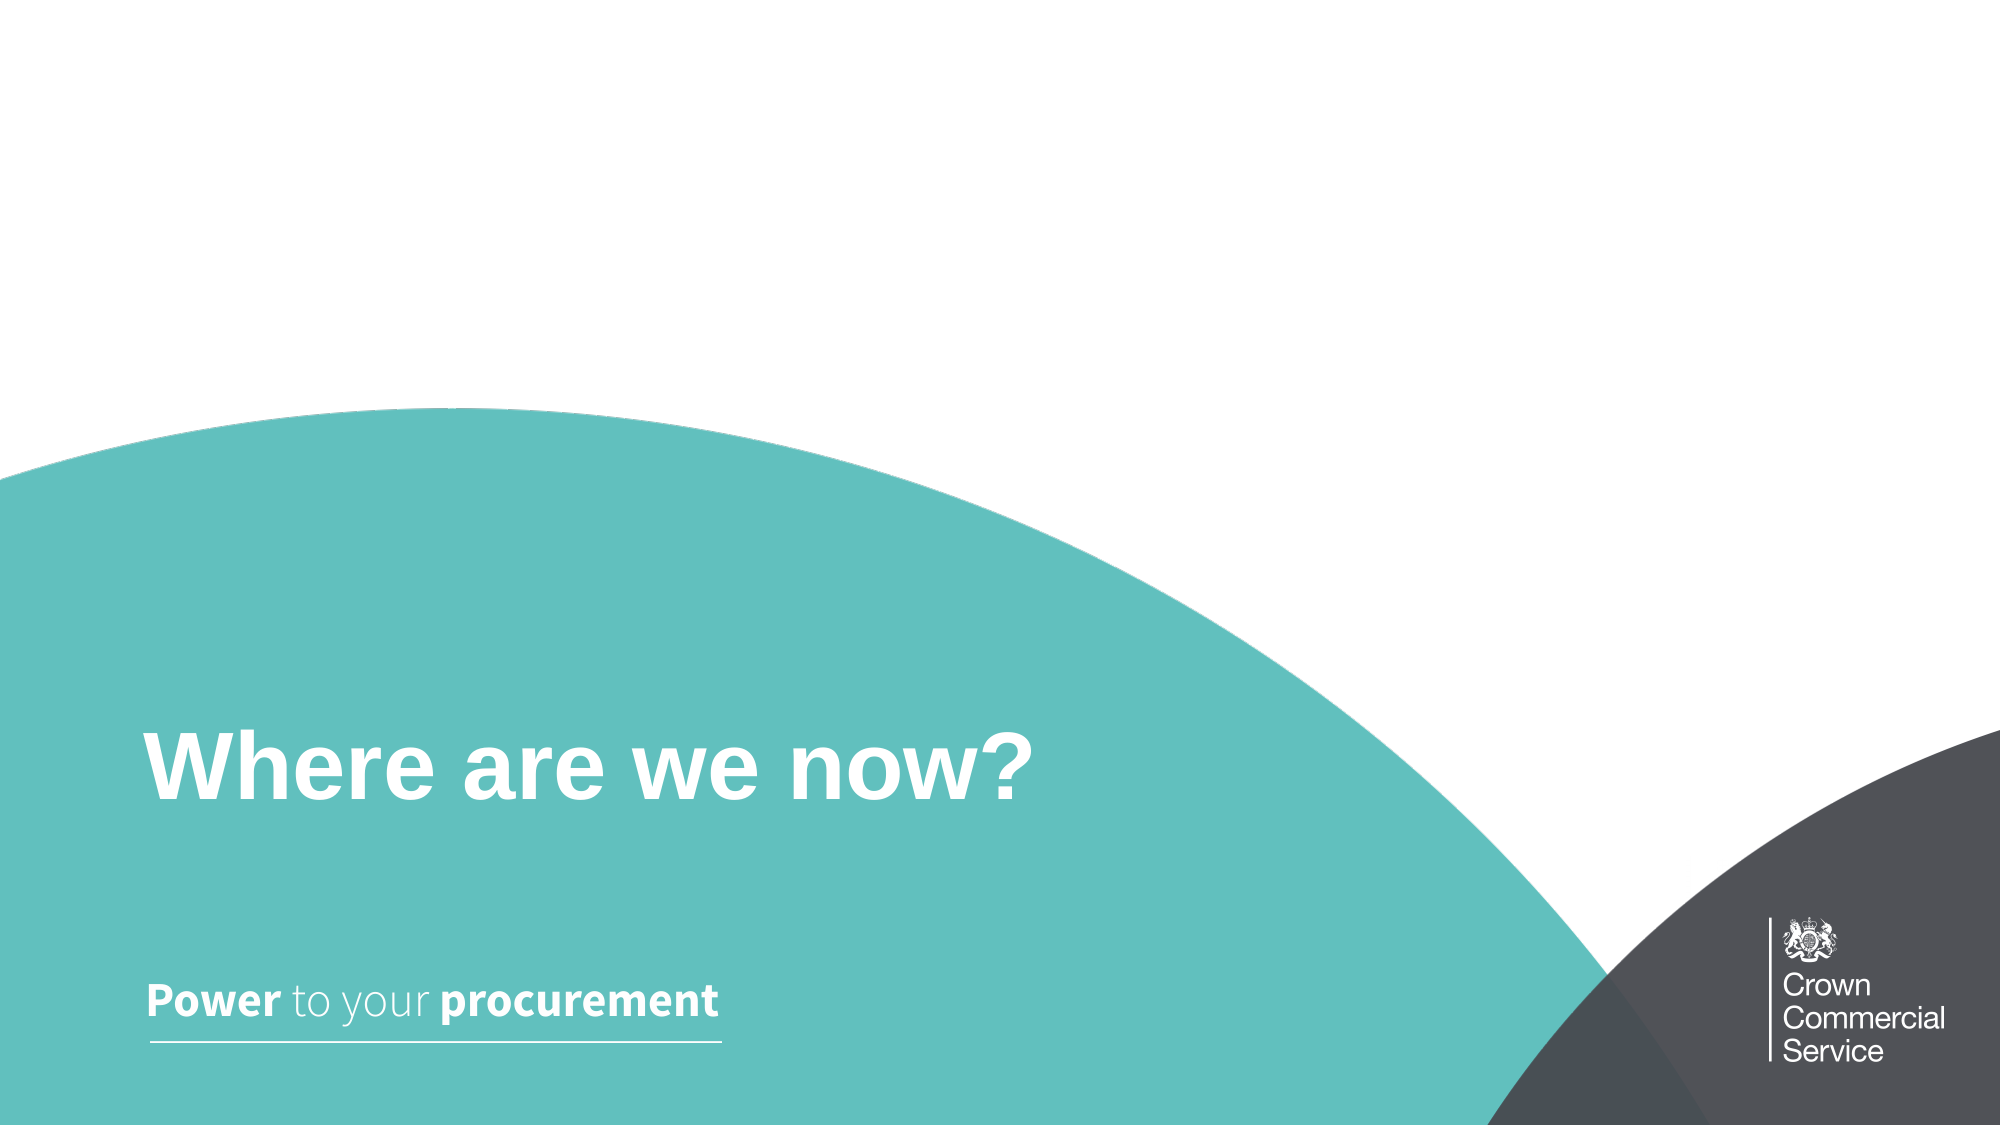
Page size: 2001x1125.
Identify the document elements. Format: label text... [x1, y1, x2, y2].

text_box Where are we now? [128, 696, 1389, 828]
